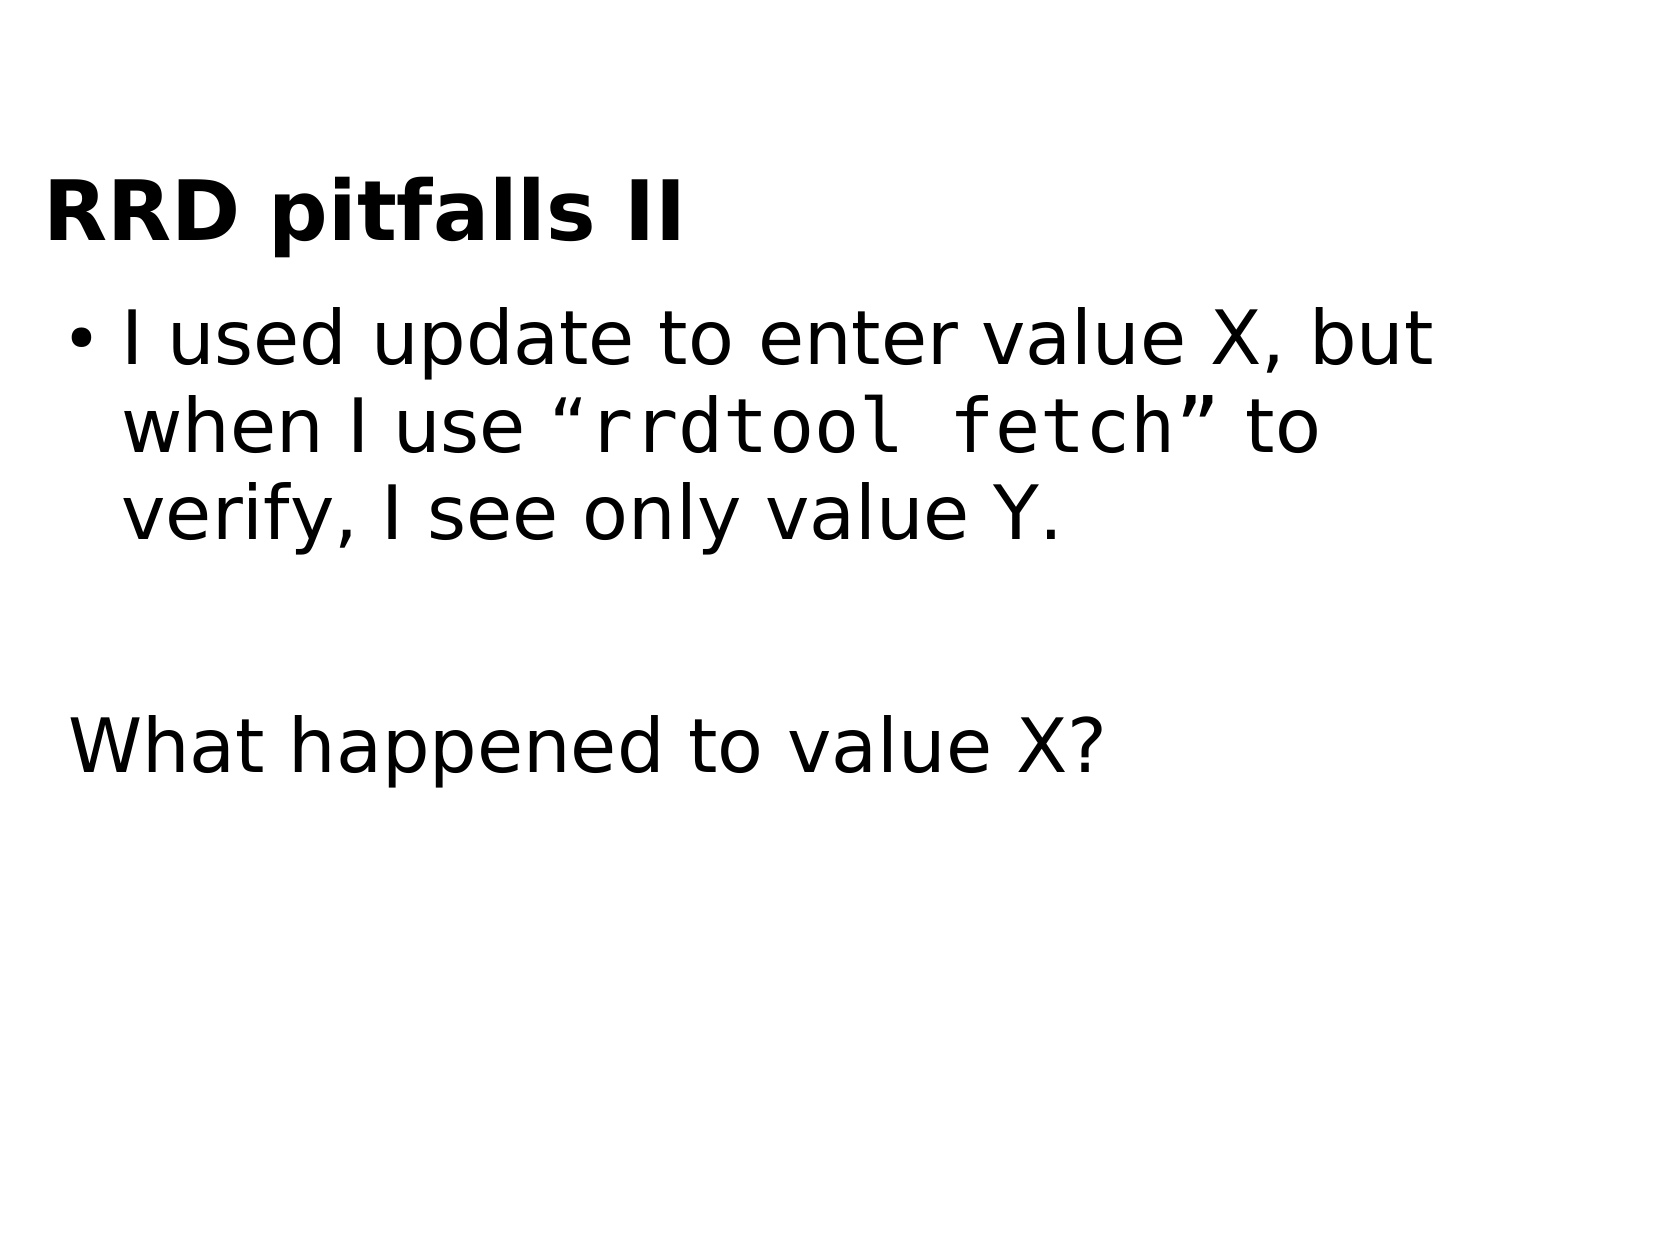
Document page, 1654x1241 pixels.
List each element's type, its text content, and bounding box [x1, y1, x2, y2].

list I used update to enter value X, but when I use “rrdtool fetch” to verify, I see only value Y. What happened to value X? [50, 295, 1571, 1099]
title RRD pitfalls II [43, 137, 1581, 287]
